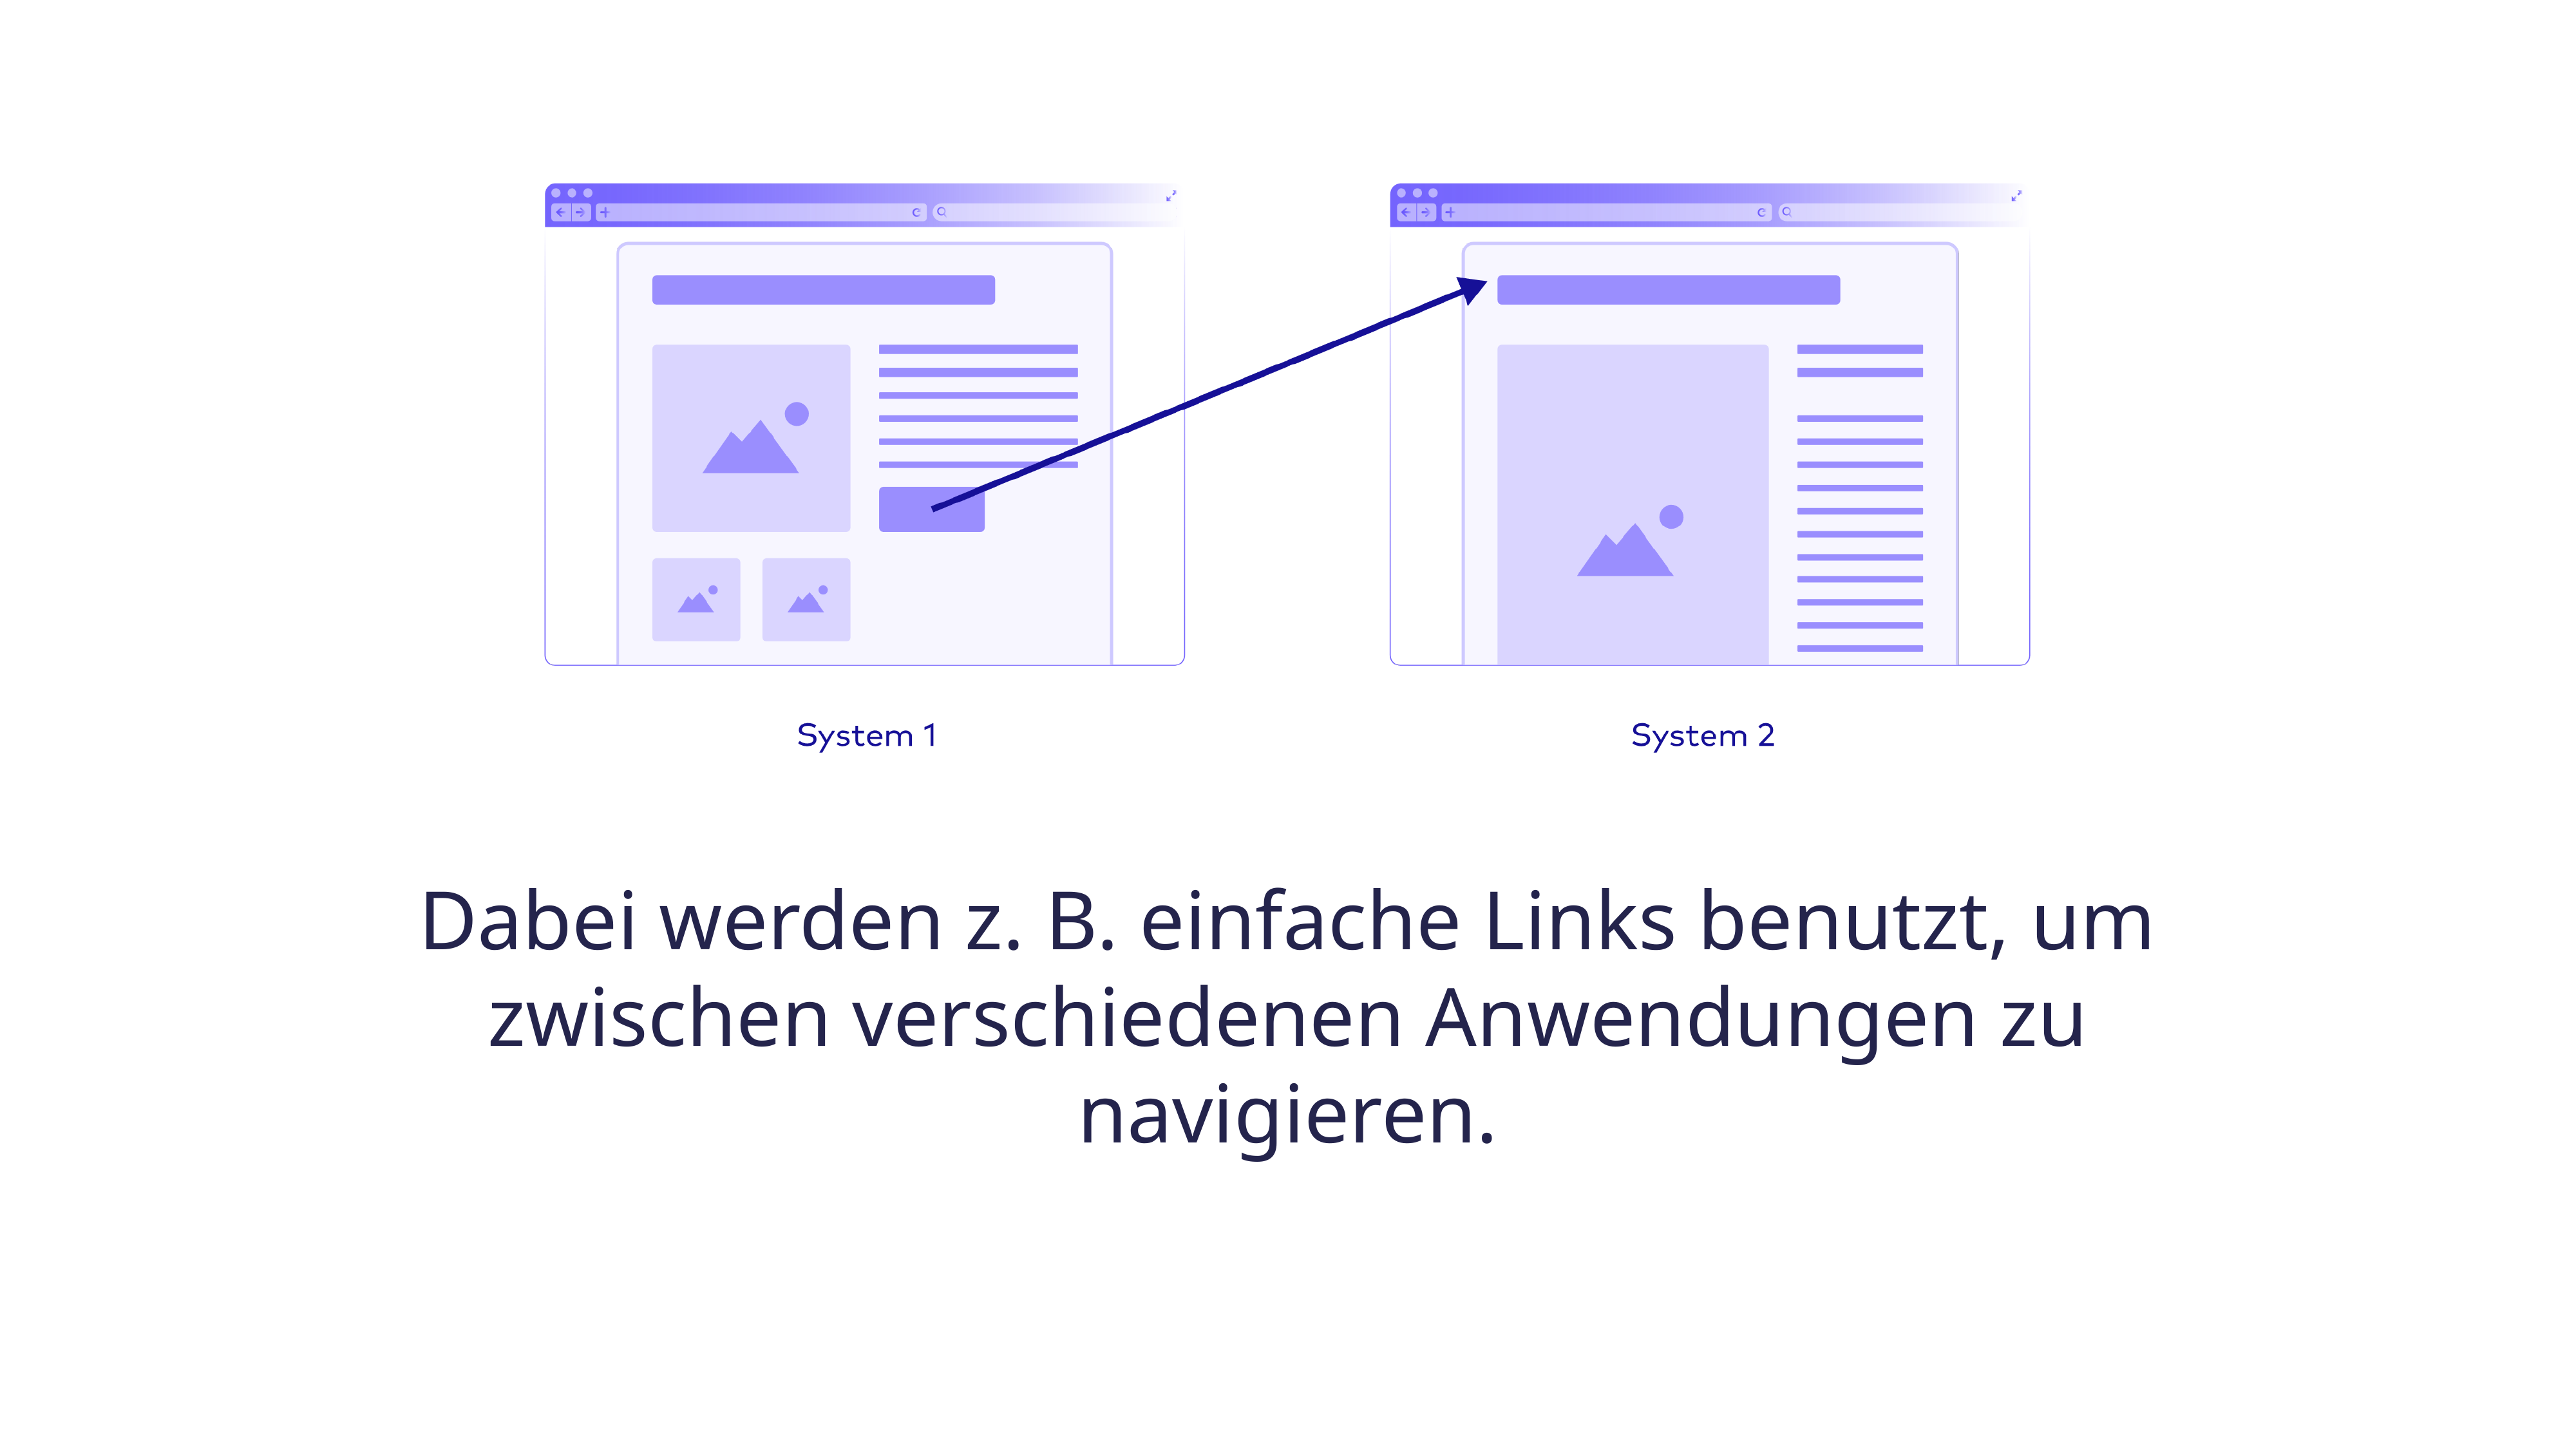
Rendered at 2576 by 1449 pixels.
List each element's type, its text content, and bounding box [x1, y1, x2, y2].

picture [506, 156, 2070, 803]
list Dabei werden z. B. einfache Links benutzt, um zwischen verschiedenen Anwendungen zu navigieren. [417, 802, 2159, 1226]
